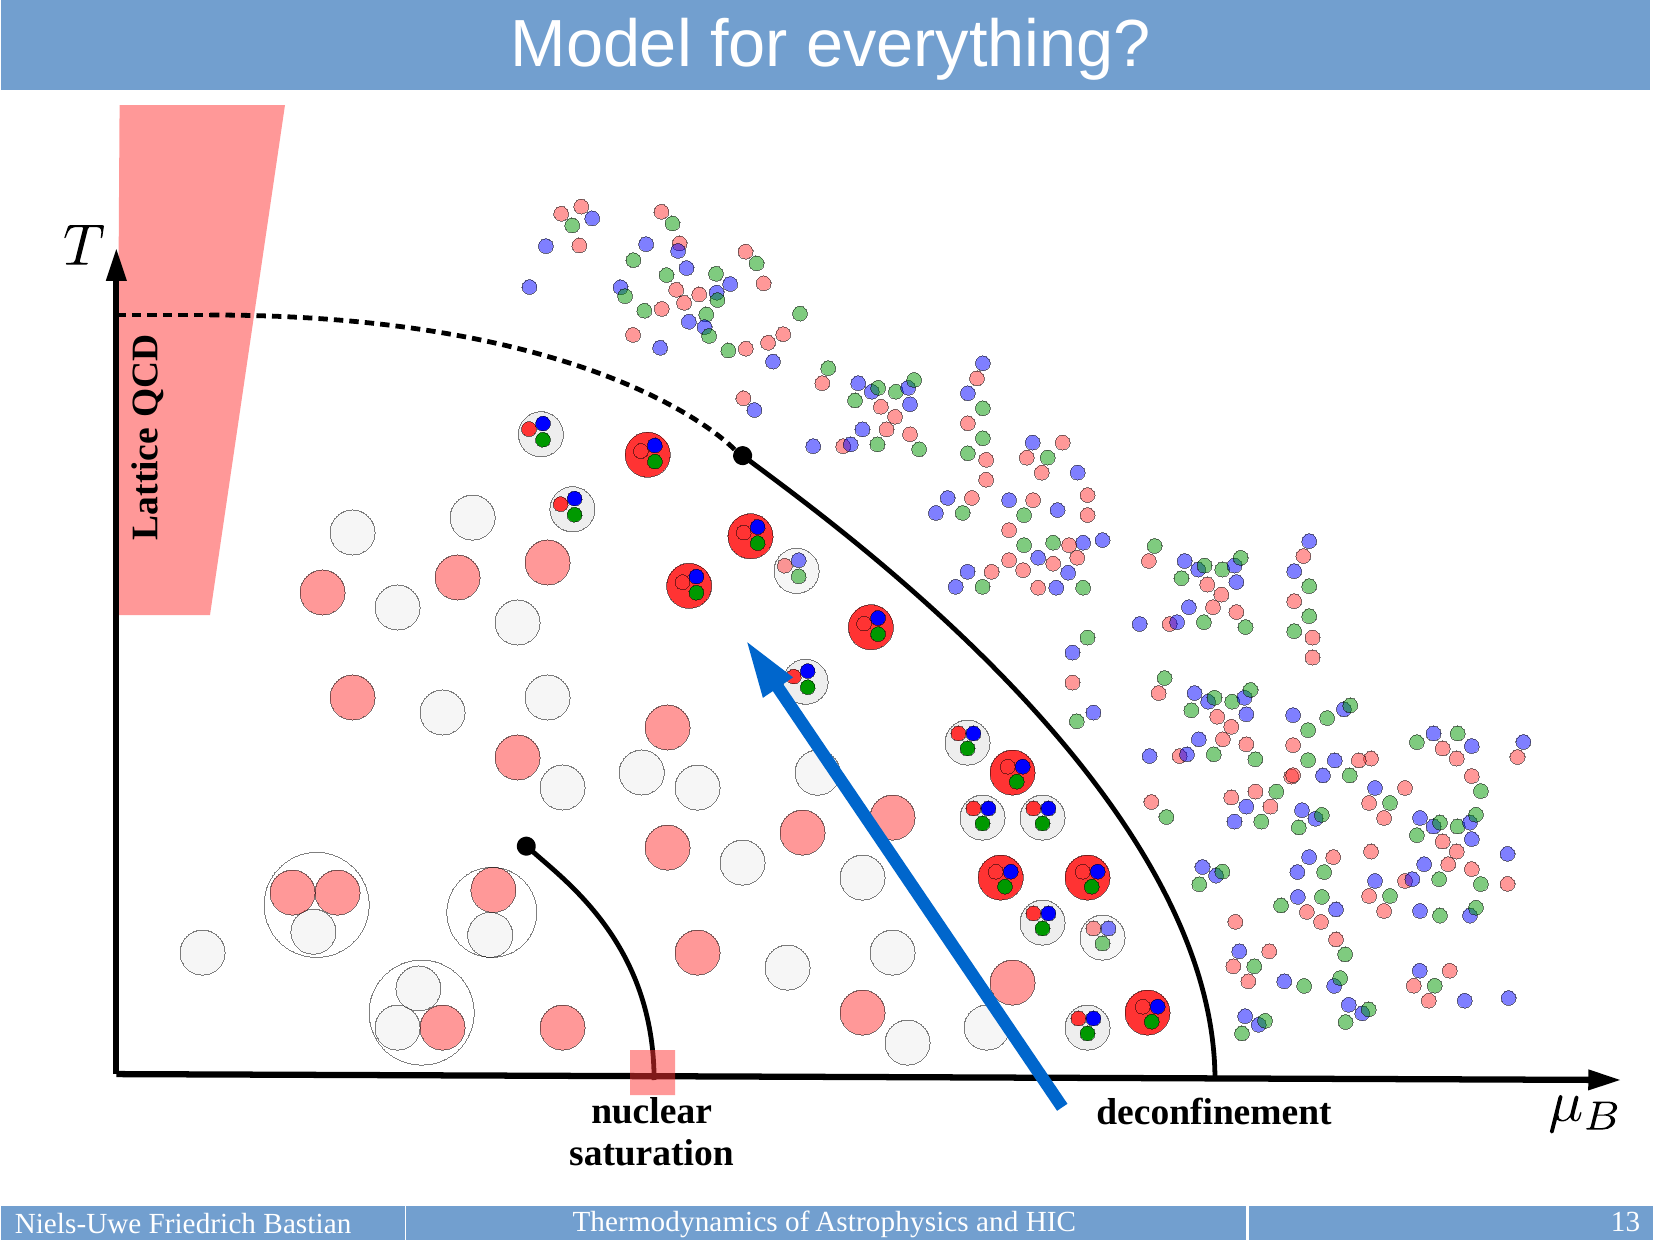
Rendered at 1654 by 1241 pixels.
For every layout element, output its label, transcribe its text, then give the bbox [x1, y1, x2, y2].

text_box [1314, 889, 1330, 905]
text_box [727, 513, 774, 559]
text_box [330, 674, 376, 721]
text_box [375, 584, 421, 631]
text_box [975, 430, 991, 446]
text_box [1409, 734, 1425, 750]
text_box [1450, 725, 1466, 741]
text_box [1125, 990, 1171, 1036]
text_box [969, 355, 991, 386]
text_box [1412, 810, 1465, 872]
text_box [1080, 507, 1096, 523]
text_box [1001, 522, 1017, 538]
text_box [1069, 713, 1085, 729]
text_box [814, 360, 836, 391]
text_box [1240, 958, 1262, 989]
text_box [1194, 859, 1230, 884]
text_box [1158, 809, 1174, 825]
text_box [975, 400, 991, 416]
text_box [1376, 795, 1398, 826]
text_box [638, 236, 654, 252]
text_box [625, 432, 671, 478]
text_box [1509, 734, 1531, 765]
text_box [1295, 533, 1317, 564]
text_box [1181, 599, 1197, 615]
text_box [1020, 900, 1066, 946]
text_box nuclear saturation [546, 1083, 757, 1182]
text_box [1199, 576, 1229, 615]
text_box [1261, 943, 1277, 959]
text_box [1276, 973, 1292, 989]
text_box [775, 326, 791, 342]
text_box [792, 306, 808, 322]
text_box [1406, 963, 1428, 994]
text_box [760, 335, 776, 351]
text_box [1338, 1014, 1354, 1030]
text_box [1048, 580, 1064, 596]
text_box [659, 267, 675, 283]
text_box [1172, 746, 1195, 764]
text_box [784, 659, 829, 705]
text_box [960, 795, 1006, 841]
text_box [654, 301, 670, 317]
text_box [1294, 802, 1330, 827]
text_box [960, 564, 976, 580]
text_box [1473, 876, 1489, 892]
text_box [1234, 1025, 1250, 1041]
text_box [180, 930, 226, 976]
text_box [1285, 737, 1301, 753]
text_box [1080, 915, 1126, 961]
text_box [1464, 861, 1480, 877]
text_box [1034, 450, 1056, 481]
text_box [1500, 876, 1516, 892]
text_box [955, 505, 971, 521]
text_box [848, 604, 894, 650]
text_box [1173, 570, 1190, 586]
text_box [1016, 537, 1032, 553]
text_box deconfinement [1077, 1083, 1351, 1182]
text_box [375, 965, 466, 1051]
text_box [573, 199, 600, 226]
text_box [1316, 864, 1332, 880]
text_box [1238, 736, 1254, 752]
text_box [948, 579, 964, 595]
text_box [1247, 751, 1263, 767]
text_box [525, 539, 571, 586]
text_box [652, 340, 668, 356]
text_box [869, 436, 886, 452]
text_box [625, 327, 641, 343]
text_box [467, 867, 516, 958]
text_box [1305, 649, 1321, 666]
text_box [1501, 990, 1517, 1006]
text_box [1548, 1095, 1621, 1134]
text_box [1337, 946, 1353, 962]
text_box [518, 411, 564, 457]
text_box [571, 237, 587, 253]
text_box [625, 252, 641, 268]
text_box [63, 225, 106, 265]
text_box [645, 704, 691, 751]
text_box [960, 445, 976, 461]
text_box [1151, 670, 1173, 701]
text_box [1500, 846, 1516, 862]
text_box [540, 1005, 586, 1051]
text_box [835, 436, 859, 454]
text_box [1296, 978, 1312, 994]
text_box [435, 554, 481, 601]
text_box [978, 855, 1024, 901]
text_box [1341, 997, 1377, 1021]
text_box [1464, 768, 1480, 784]
text_box [840, 855, 886, 901]
text_box [495, 734, 541, 781]
text_box [1289, 864, 1305, 880]
text_box [765, 945, 811, 991]
text_box [1361, 780, 1383, 811]
text_box [795, 750, 836, 796]
text_box [902, 426, 918, 442]
text_box [670, 235, 688, 259]
text_box [1421, 978, 1443, 1009]
text_box [984, 564, 1000, 580]
text_box [1450, 807, 1484, 847]
text_box [1299, 904, 1315, 920]
text_box [1045, 535, 1091, 566]
text_box [720, 840, 766, 886]
text_box [619, 749, 665, 796]
text_box [1001, 492, 1017, 508]
text_box [960, 415, 976, 431]
text_box [840, 990, 886, 1036]
text_box [1457, 993, 1473, 1009]
text_box [653, 204, 681, 231]
text_box [1237, 619, 1254, 635]
text_box [1238, 784, 1263, 815]
text_box [420, 689, 466, 736]
text_box [666, 563, 712, 609]
text_box [1416, 856, 1432, 872]
text_box [1315, 767, 1331, 783]
text_box [832, 755, 840, 766]
text_box [270, 870, 361, 955]
text_box [1162, 614, 1185, 632]
text_box [928, 505, 944, 521]
text_box [854, 421, 871, 437]
text_box [1473, 783, 1489, 799]
text_box [118, 105, 286, 616]
text_box [1300, 722, 1316, 738]
text_box [1191, 876, 1207, 892]
text_box [1328, 901, 1344, 917]
text_box [1055, 435, 1071, 451]
text_box [1319, 710, 1335, 726]
text_box Lattice QCD [116, 319, 173, 556]
text_box [1432, 907, 1448, 924]
text_box [1019, 435, 1041, 466]
text_box [1065, 645, 1081, 661]
text_box [870, 795, 916, 841]
text_box [708, 266, 724, 282]
text_box [668, 282, 692, 311]
text_box [885, 1020, 931, 1066]
text_box [525, 674, 571, 721]
text_box [1313, 914, 1329, 930]
text_box [847, 392, 863, 408]
text_box [681, 306, 717, 344]
text_box [691, 286, 707, 302]
text_box [1080, 487, 1096, 503]
text_box [1361, 873, 1383, 904]
text_box [1291, 819, 1307, 835]
text_box [1030, 580, 1046, 596]
text_box [1336, 697, 1358, 717]
text_box [1132, 616, 1148, 632]
text_box [1228, 604, 1244, 620]
text_box [1431, 871, 1447, 887]
text_box [850, 375, 886, 400]
text_box [1196, 614, 1212, 630]
text_box [1301, 578, 1317, 594]
text_box [1397, 780, 1413, 796]
text_box [1328, 931, 1344, 947]
text_box [1214, 550, 1249, 590]
text_box [1412, 903, 1428, 919]
text_box [1327, 752, 1343, 768]
text_box [1187, 685, 1239, 747]
text_box [495, 599, 541, 646]
text_box [1206, 746, 1222, 762]
text_box [1095, 532, 1111, 548]
title Model for everything? [86, 4, 1576, 83]
text_box [1273, 897, 1289, 913]
text_box [735, 390, 762, 418]
text_box [1225, 943, 1247, 974]
text_box [738, 341, 754, 357]
text_box [1286, 563, 1302, 579]
text_box [1301, 608, 1317, 624]
text_box [1442, 963, 1458, 979]
text_box [805, 438, 821, 454]
text_box [1253, 784, 1284, 830]
text_box [1237, 1008, 1273, 1033]
text_box [1143, 794, 1159, 810]
text_box [1342, 767, 1358, 783]
text_box [765, 354, 781, 370]
text_box [873, 399, 889, 415]
text_box [1397, 871, 1420, 889]
text_box [756, 275, 772, 291]
text_box [1080, 630, 1096, 646]
text_box [549, 486, 595, 532]
text_box [774, 548, 820, 594]
text_box [1141, 538, 1163, 569]
text_box [1025, 492, 1041, 508]
text_box [1085, 705, 1101, 721]
text_box [1462, 900, 1484, 924]
text_box [879, 409, 903, 437]
text_box [613, 279, 633, 304]
text_box [636, 303, 652, 319]
text_box [1183, 702, 1199, 718]
text_box [1223, 789, 1239, 805]
text_box [538, 238, 554, 254]
text_box [1070, 465, 1086, 481]
text_box [1301, 849, 1317, 865]
text_box [521, 279, 537, 295]
text_box [738, 244, 765, 271]
text_box [1016, 507, 1032, 523]
text_box [1363, 843, 1379, 860]
text_box [1290, 889, 1306, 905]
text_box [645, 825, 691, 871]
text_box [940, 490, 956, 506]
text_box [978, 472, 994, 488]
text_box [675, 765, 721, 811]
text_box [1376, 888, 1398, 919]
text_box [780, 810, 826, 856]
text_box [1020, 795, 1066, 841]
text_box [1300, 752, 1316, 768]
text_box [964, 490, 980, 506]
text_box [990, 750, 1036, 796]
text_box [675, 930, 721, 976]
text_box [1286, 593, 1302, 609]
text_box [1283, 767, 1301, 785]
text_box [1191, 731, 1207, 747]
text_box [1426, 725, 1465, 767]
text_box [1305, 630, 1321, 646]
text_box [978, 452, 994, 468]
text_box [1060, 565, 1076, 581]
text_box [1065, 855, 1111, 901]
text_box [330, 509, 376, 556]
text_box [1142, 748, 1158, 764]
text_box [911, 441, 927, 457]
text_box [679, 260, 695, 276]
text_box [709, 276, 738, 308]
text_box [1227, 914, 1243, 930]
text_box [1464, 738, 1480, 754]
text_box [1050, 502, 1066, 518]
text_box [1325, 849, 1341, 865]
text_box [1285, 707, 1301, 723]
text_box [1065, 1005, 1111, 1051]
text_box [1001, 552, 1031, 578]
text_box [975, 579, 991, 595]
text_box [720, 342, 736, 358]
text_box [540, 764, 586, 811]
text_box [1065, 675, 1081, 691]
text_box [300, 569, 346, 616]
text_box [888, 372, 922, 412]
text_box [1030, 550, 1061, 572]
text_box [945, 720, 991, 766]
text_box [990, 960, 1036, 1006]
text_box [960, 385, 976, 401]
text_box [1326, 970, 1348, 994]
text_box [1286, 623, 1302, 639]
text_box [870, 930, 916, 976]
text_box [964, 1005, 1007, 1051]
text_box [1177, 553, 1213, 578]
text_box [1226, 814, 1243, 830]
text_box [1224, 682, 1259, 722]
text_box [450, 495, 496, 541]
text_box [630, 1050, 676, 1083]
text_box [1351, 750, 1379, 768]
text_box [553, 206, 580, 233]
text_box [1409, 827, 1425, 843]
text_box [1075, 580, 1091, 596]
